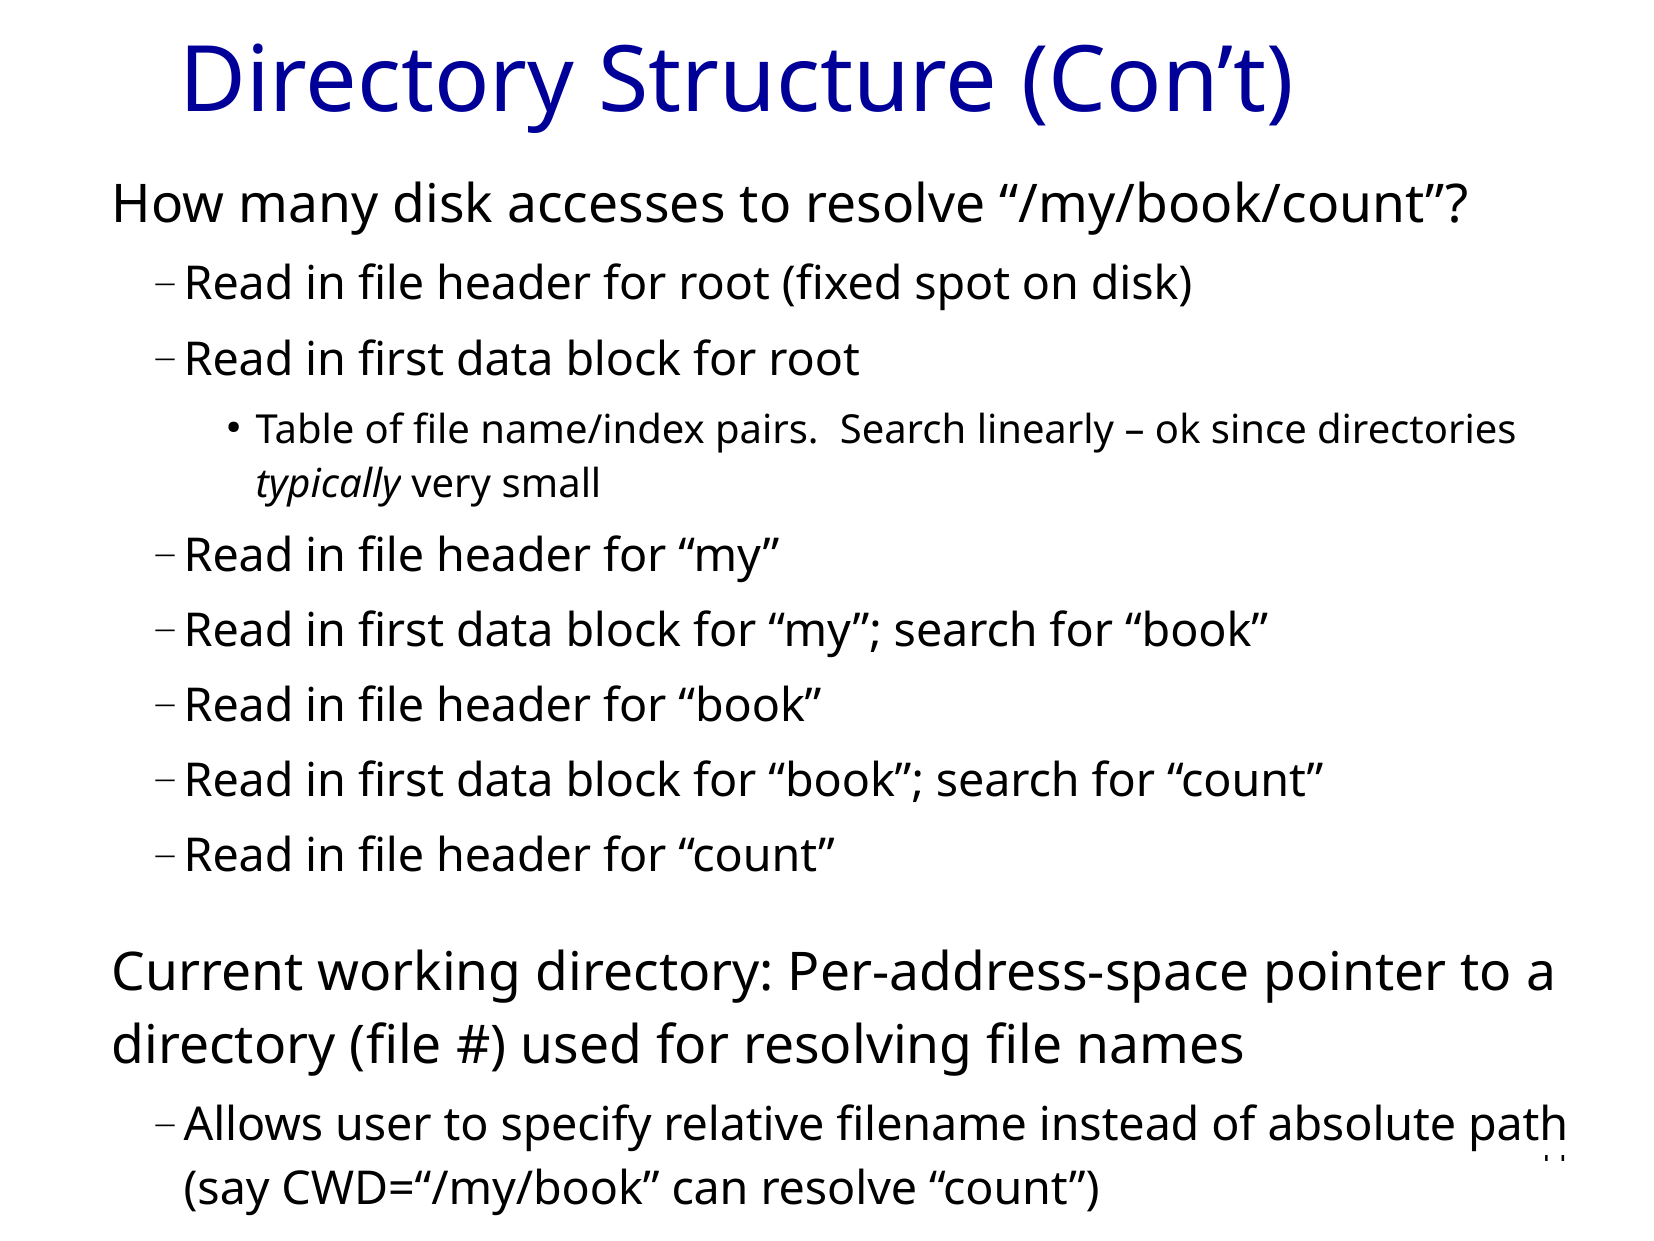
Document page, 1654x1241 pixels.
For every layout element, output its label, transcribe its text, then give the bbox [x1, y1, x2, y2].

title Directory Structure (Con’t) [179, 0, 1475, 165]
list How many disk accesses to resolve “/my/book/count”? Read in file header for root (fixed spot on disk) Read in first data block for root Table of file name/index pairs. Search linearly – ok since directories typically very small Read in file header for “my” Read in first data block for “my”; search for “book” Read in file header for “book” Read in first data block for “book”; search for “count” Read in file header for “count” Current working directory: Per-address-space pointer to a directory (file #) used for resolving file names Allows user to specify relative filename instead of absolute path (say CWD=“/my/book” can resolve “count”) [82, 165, 1571, 1241]
